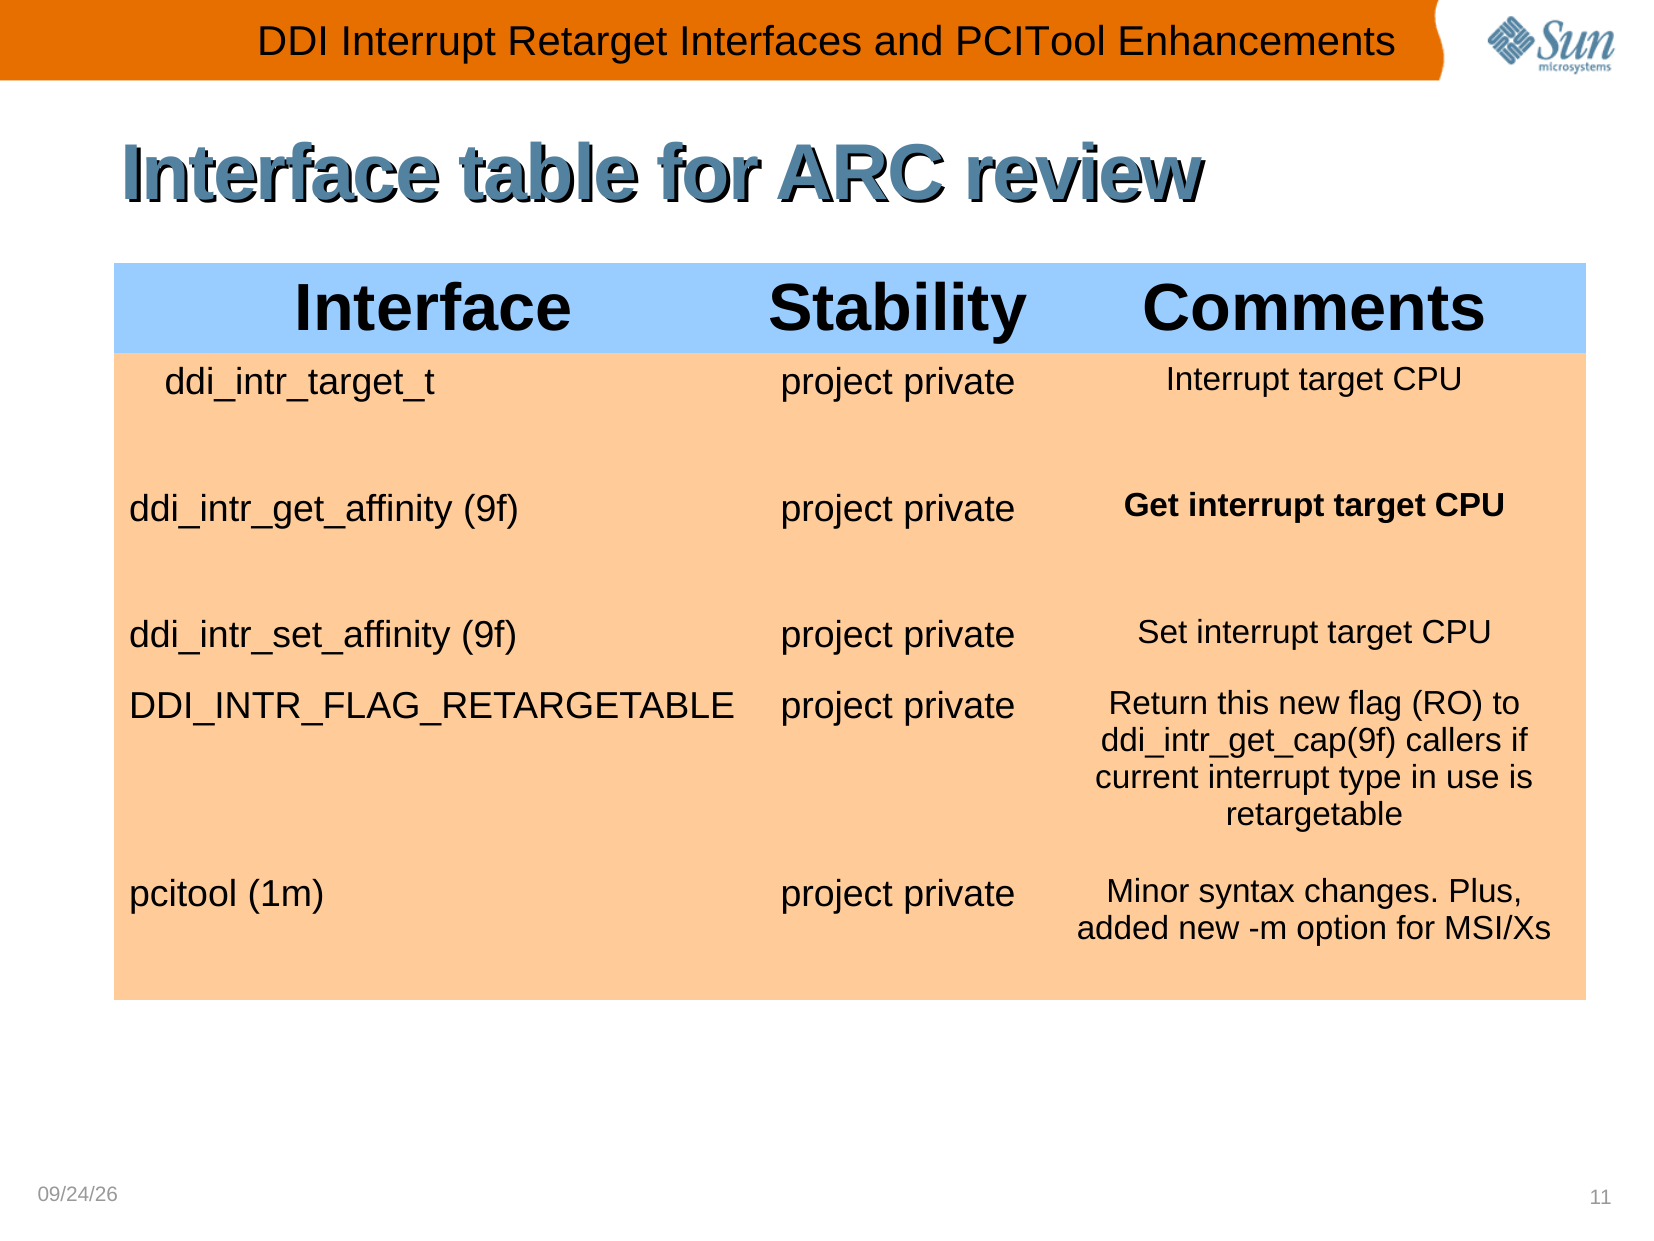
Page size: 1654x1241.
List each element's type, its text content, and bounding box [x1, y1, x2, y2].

table_cell Get interrupt target CPU [1043, 479, 1586, 606]
table_cell ddi_intr_get_affinity (9f) [114, 479, 753, 606]
table_cell Set interrupt target CPU [1043, 606, 1586, 677]
table_header Interface [114, 263, 753, 353]
table_cell Minor syntax changes. Plus, added new -m option for MSI/Xs [1043, 865, 1586, 1000]
table_cell project private [753, 865, 1043, 1000]
title Interface table for ARC review [82, 135, 1585, 251]
picture [0, 0, 1654, 83]
table_cell project private [753, 479, 1043, 606]
table_cell Interrupt target CPU [1043, 353, 1586, 479]
table_cell DDI_INTR_FLAG_RETARGETABLE [114, 677, 753, 865]
table_cell Return this new flag (RO) to ddi_intr_get_cap(9f) callers if current interrupt type in use is retargetable [1043, 677, 1586, 865]
table_cell pcitool (1m) [114, 865, 753, 1000]
table_header Comments [1043, 263, 1586, 353]
table_header Stability [753, 263, 1043, 353]
table_cell project private [753, 353, 1043, 479]
table_cell project private [753, 606, 1043, 677]
table_cell project private [753, 677, 1043, 865]
table_cell ddi_intr_target_t [114, 353, 753, 479]
table_cell ddi_intr_set_affinity (9f) [114, 606, 753, 677]
